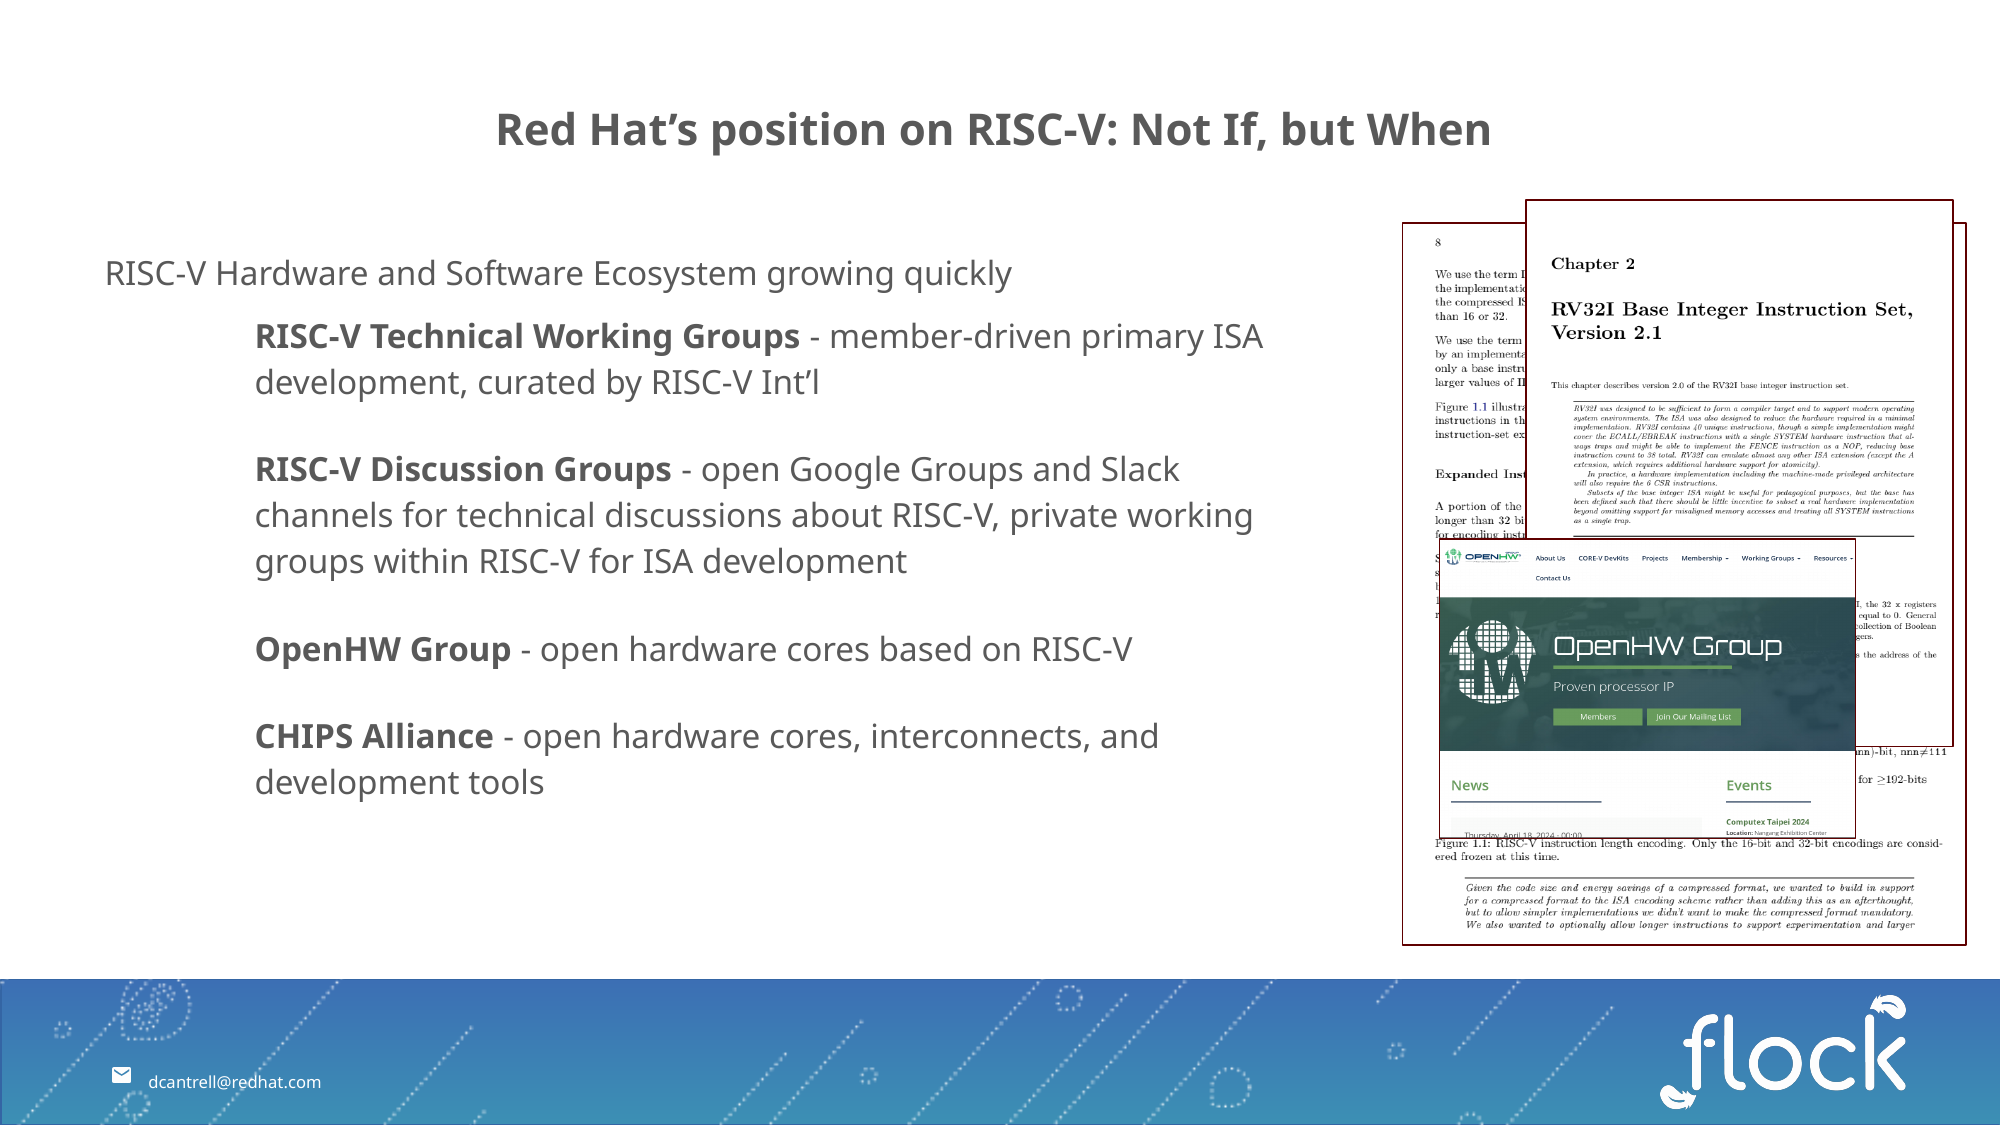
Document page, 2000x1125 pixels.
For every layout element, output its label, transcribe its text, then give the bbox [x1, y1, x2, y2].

picture [1526, 200, 1953, 746]
list dcantrell@redhat.com [148, 1066, 454, 1093]
text_box RISC-V Hardware and Software Ecosystem growing quickly RISC-V Technical Working Groups - member-driven primary ISA development, curated by RISC-V Int’l RISC-V Discussion Groups - open Google Groups and Slack channels for technical discussions about RISC-V, private working groups within RISC-V for ISA development OpenHW Group - open hardware cores based on RISC-V CHIPS Alliance - open hardware cores, interconnects, and development tools [89, 223, 1319, 945]
text_box Red Hat’s position on RISC-V: Not If, but When [10, 86, 1978, 201]
picture [0, 585, 1906, 1125]
picture [1440, 539, 1855, 838]
picture [1403, 223, 1966, 945]
